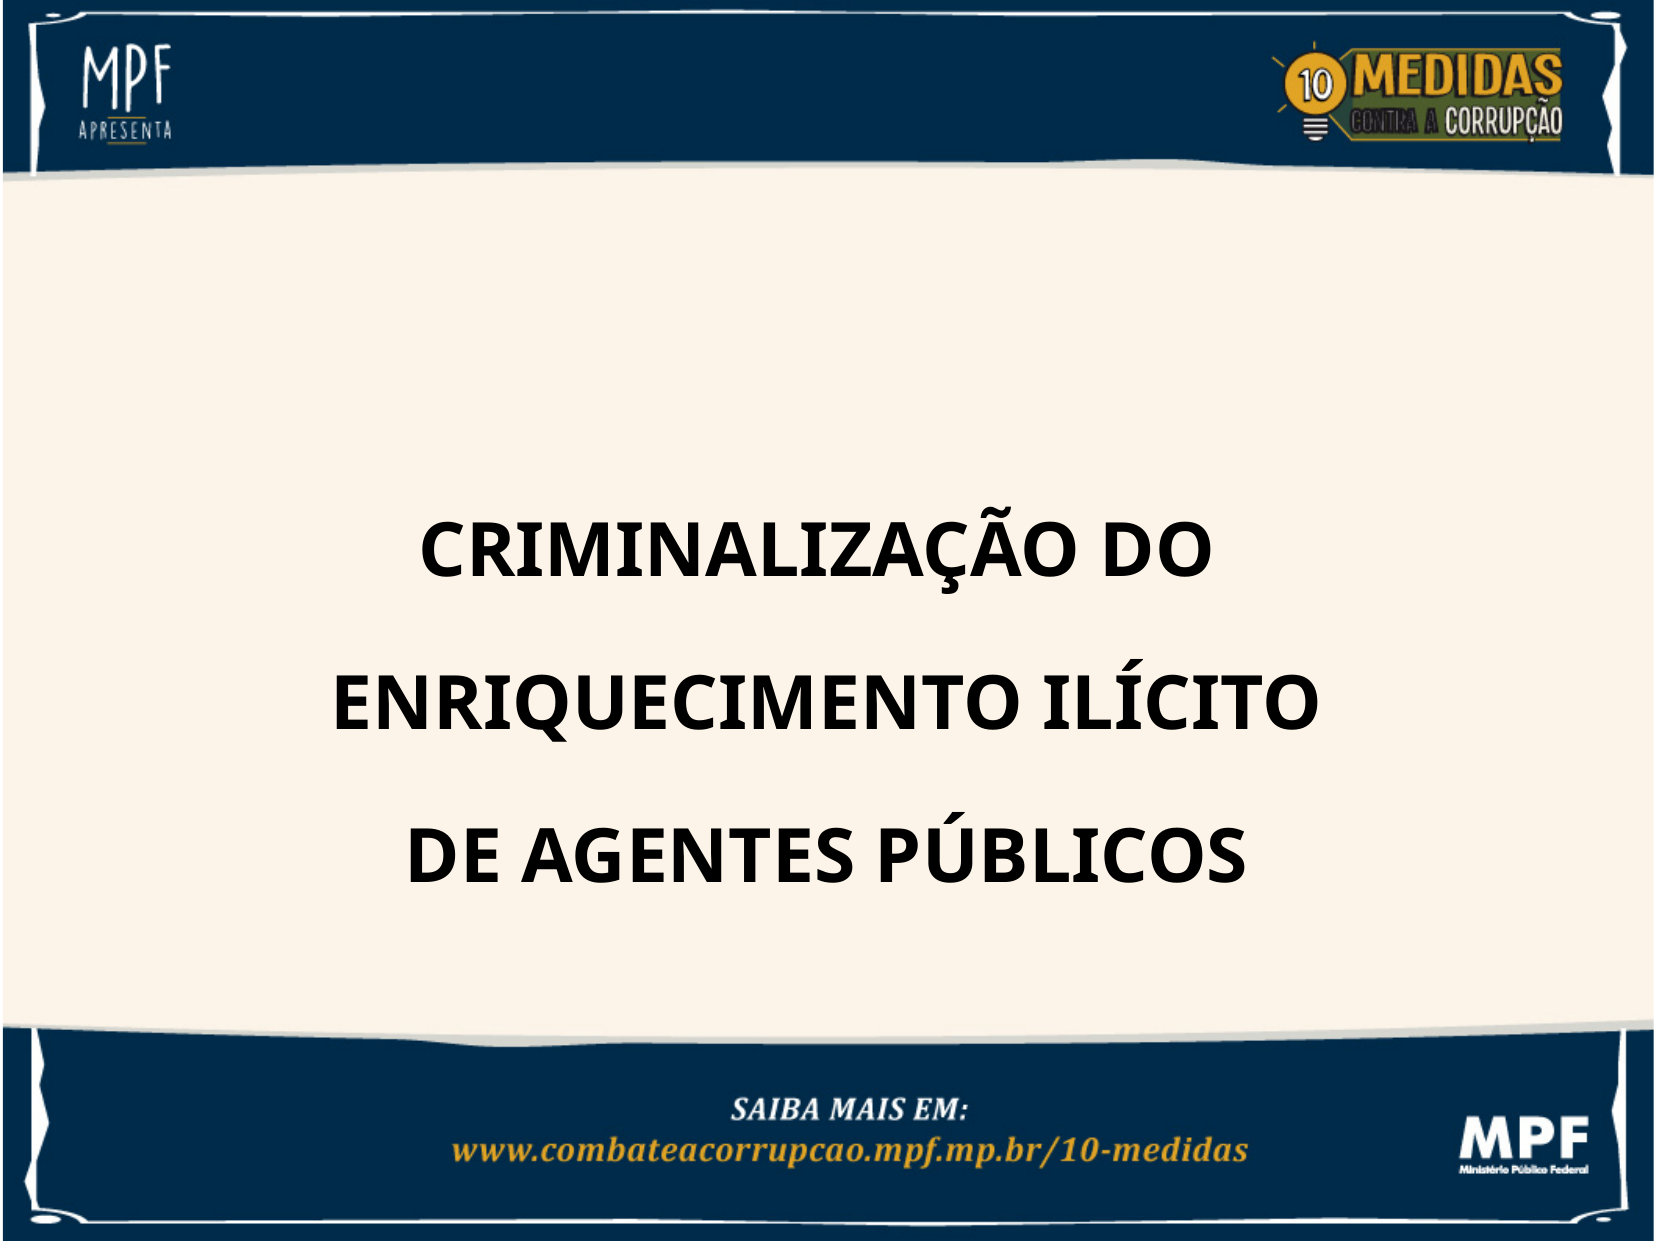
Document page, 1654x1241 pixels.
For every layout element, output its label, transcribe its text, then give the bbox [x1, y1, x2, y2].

picture [2, 0, 1654, 1241]
text_box CRIMINALIZAÇÃO DO ENRIQUECIMENTO ILÍCITO DE AGENTES PÚBLICOS [44, 437, 1610, 804]
